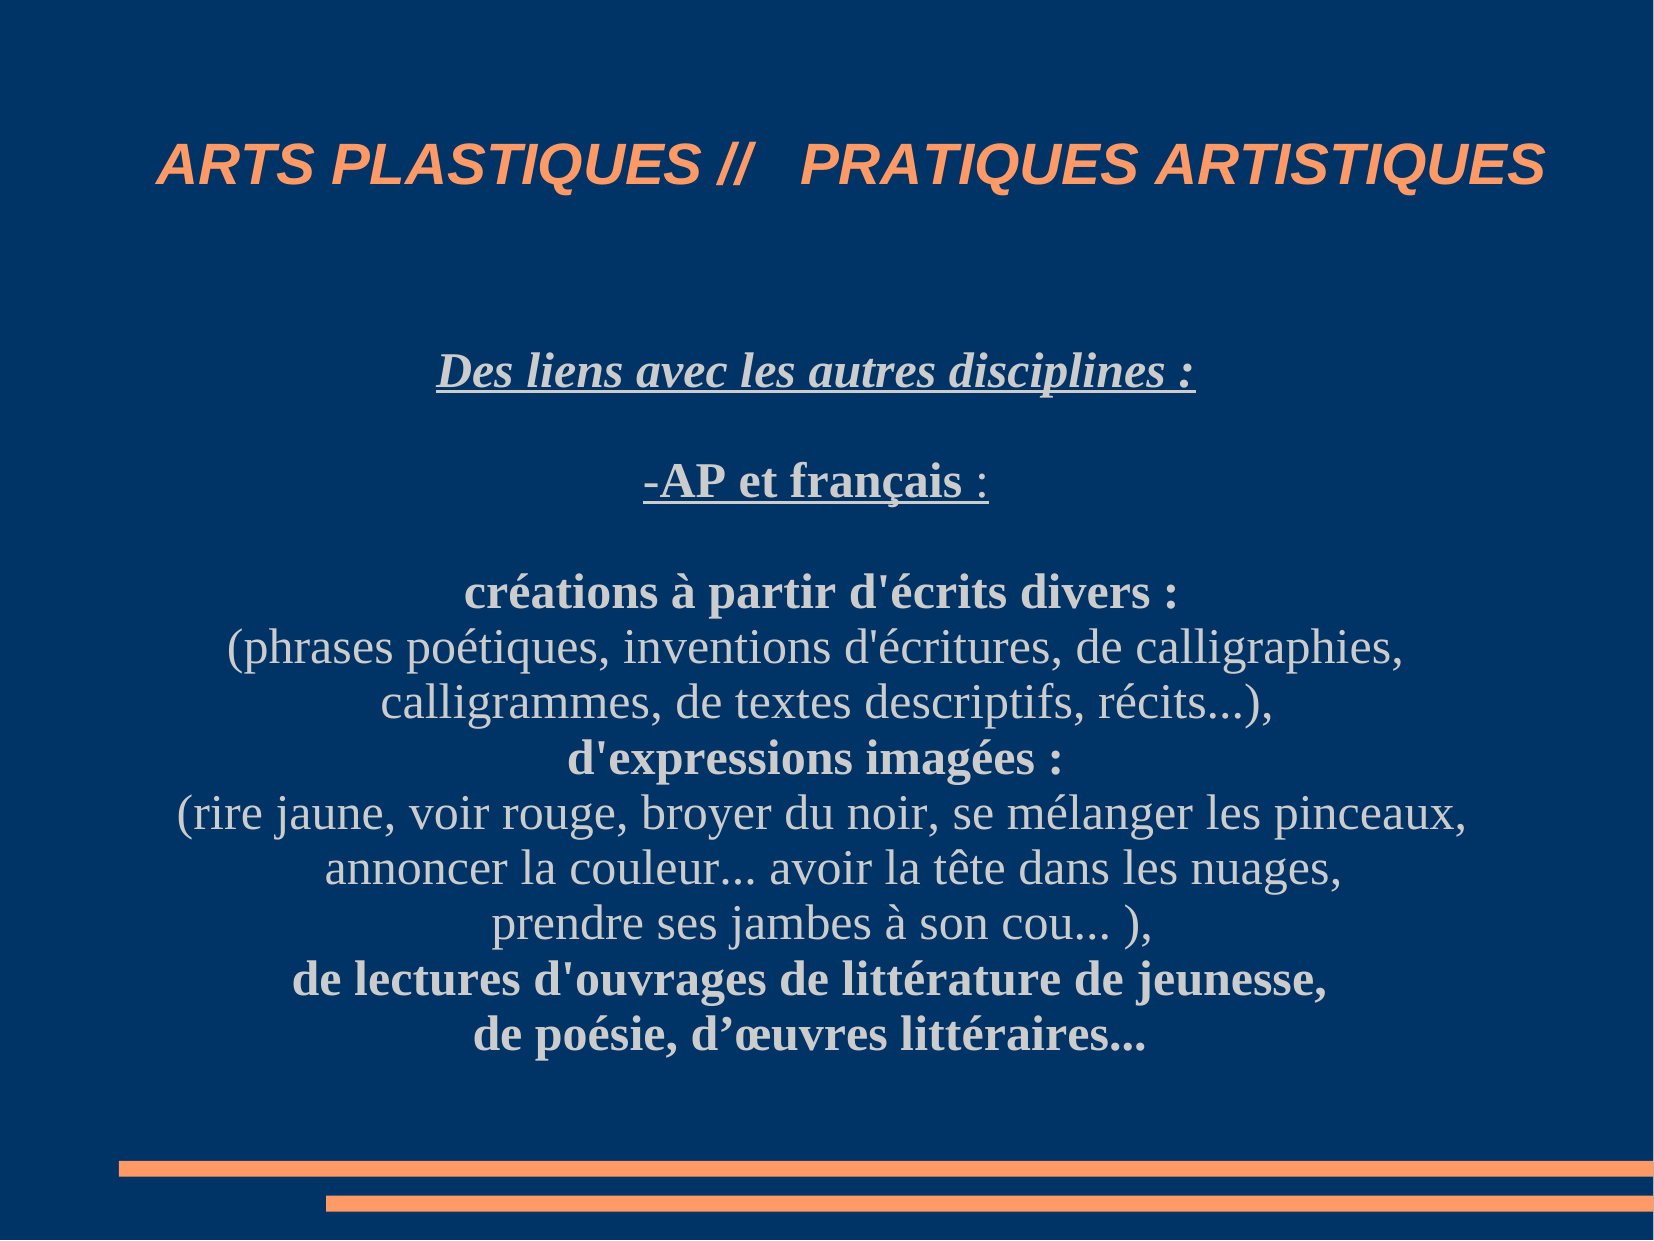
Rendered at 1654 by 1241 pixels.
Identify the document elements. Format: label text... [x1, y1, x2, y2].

title ARTS PLASTIQUES // PRATIQUES ARTISTIQUES [152, 29, 1565, 355]
subtitle Des liens avec les autres disciplines : -AP et français : créations à partir d'écrits divers : (phrases poétiques, inventions d'écritures, de calligraphies, calligrammes, de textes descriptifs, récits...), d'expressions imagées : (rire jaune, voir rouge, broyer du noir, se mélanger les pinceaux, annoncer la couleur... avoir la tête dans les nuages, prendre ses jambes à son cou... ), de lectures d'ouvrages de littérature de jeunesse, de poésie, d’œuvres littéraires... [96, 324, 1536, 1135]
